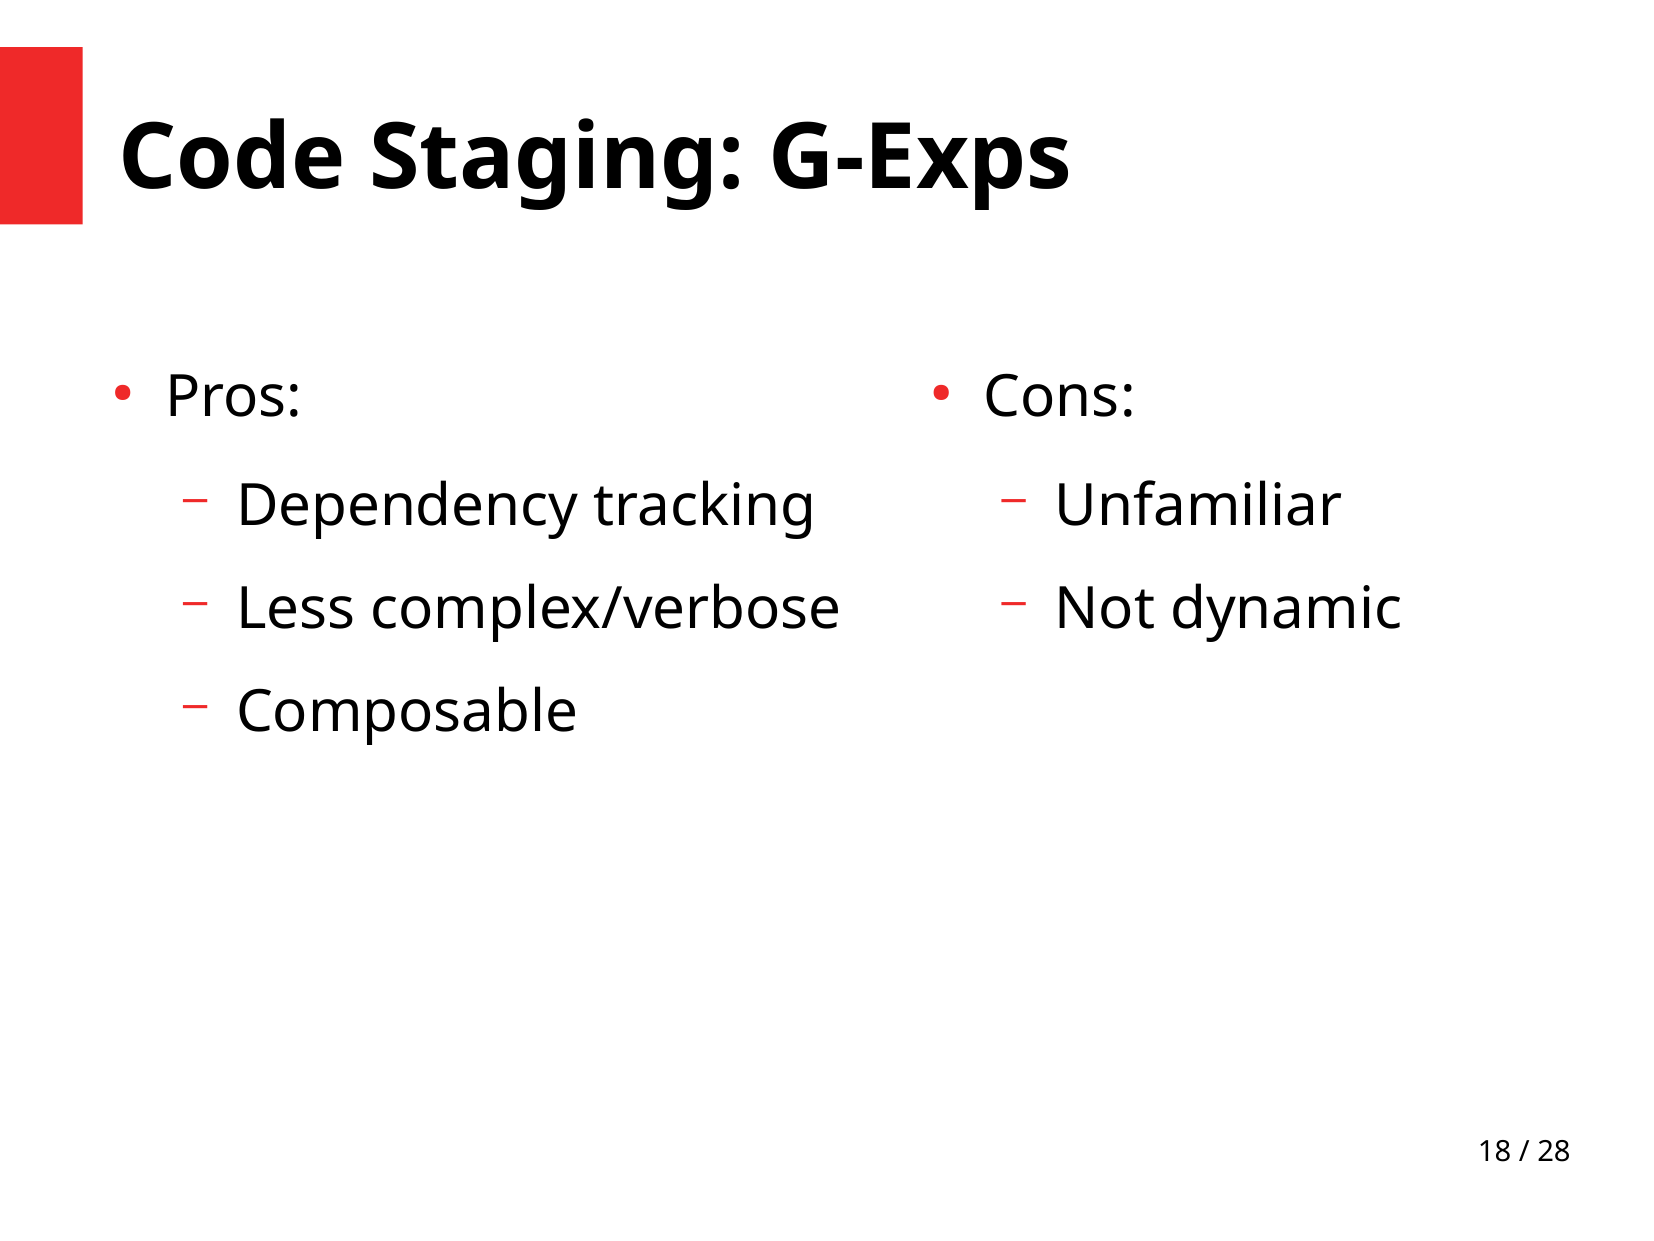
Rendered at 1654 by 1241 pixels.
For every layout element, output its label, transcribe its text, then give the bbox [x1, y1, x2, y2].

title Code Staging: G-Exps [118, 45, 1571, 260]
list Pros: Dependency tracking Less complex/verbose Composable [94, 354, 907, 1074]
list Cons: Unfamiliar Not dynamic [913, 354, 1625, 1074]
